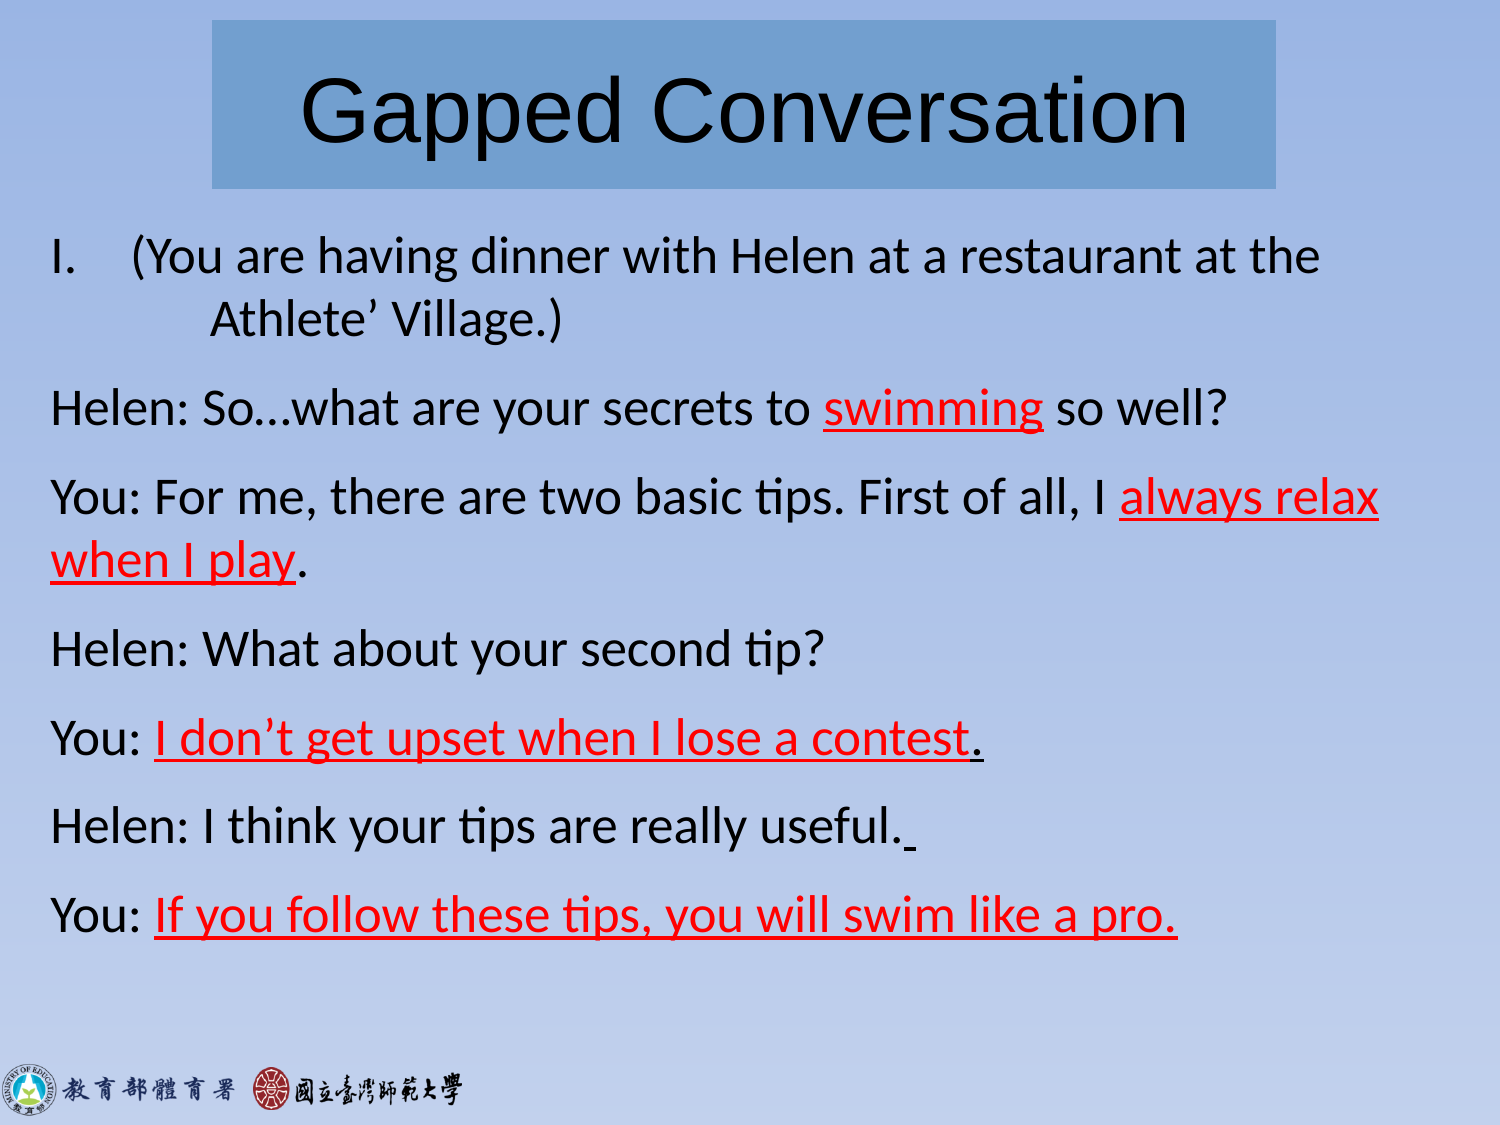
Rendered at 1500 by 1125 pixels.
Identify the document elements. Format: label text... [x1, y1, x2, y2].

list (You are having dinner with Helen at a restaurant at the Athlete’ Village.) Helen: So…what are your secrets to swimming so well? You: For me, there are two basic tips. First of all, I always relax when I play. Helen: What about your second tip? You: I don’t get upset when I lose a contest. Helen: I think your tips are really useful. You: If you follow these tips, you will swim like a pro. [35, 212, 1481, 956]
title Gapped Conversation [70, 11, 1421, 200]
